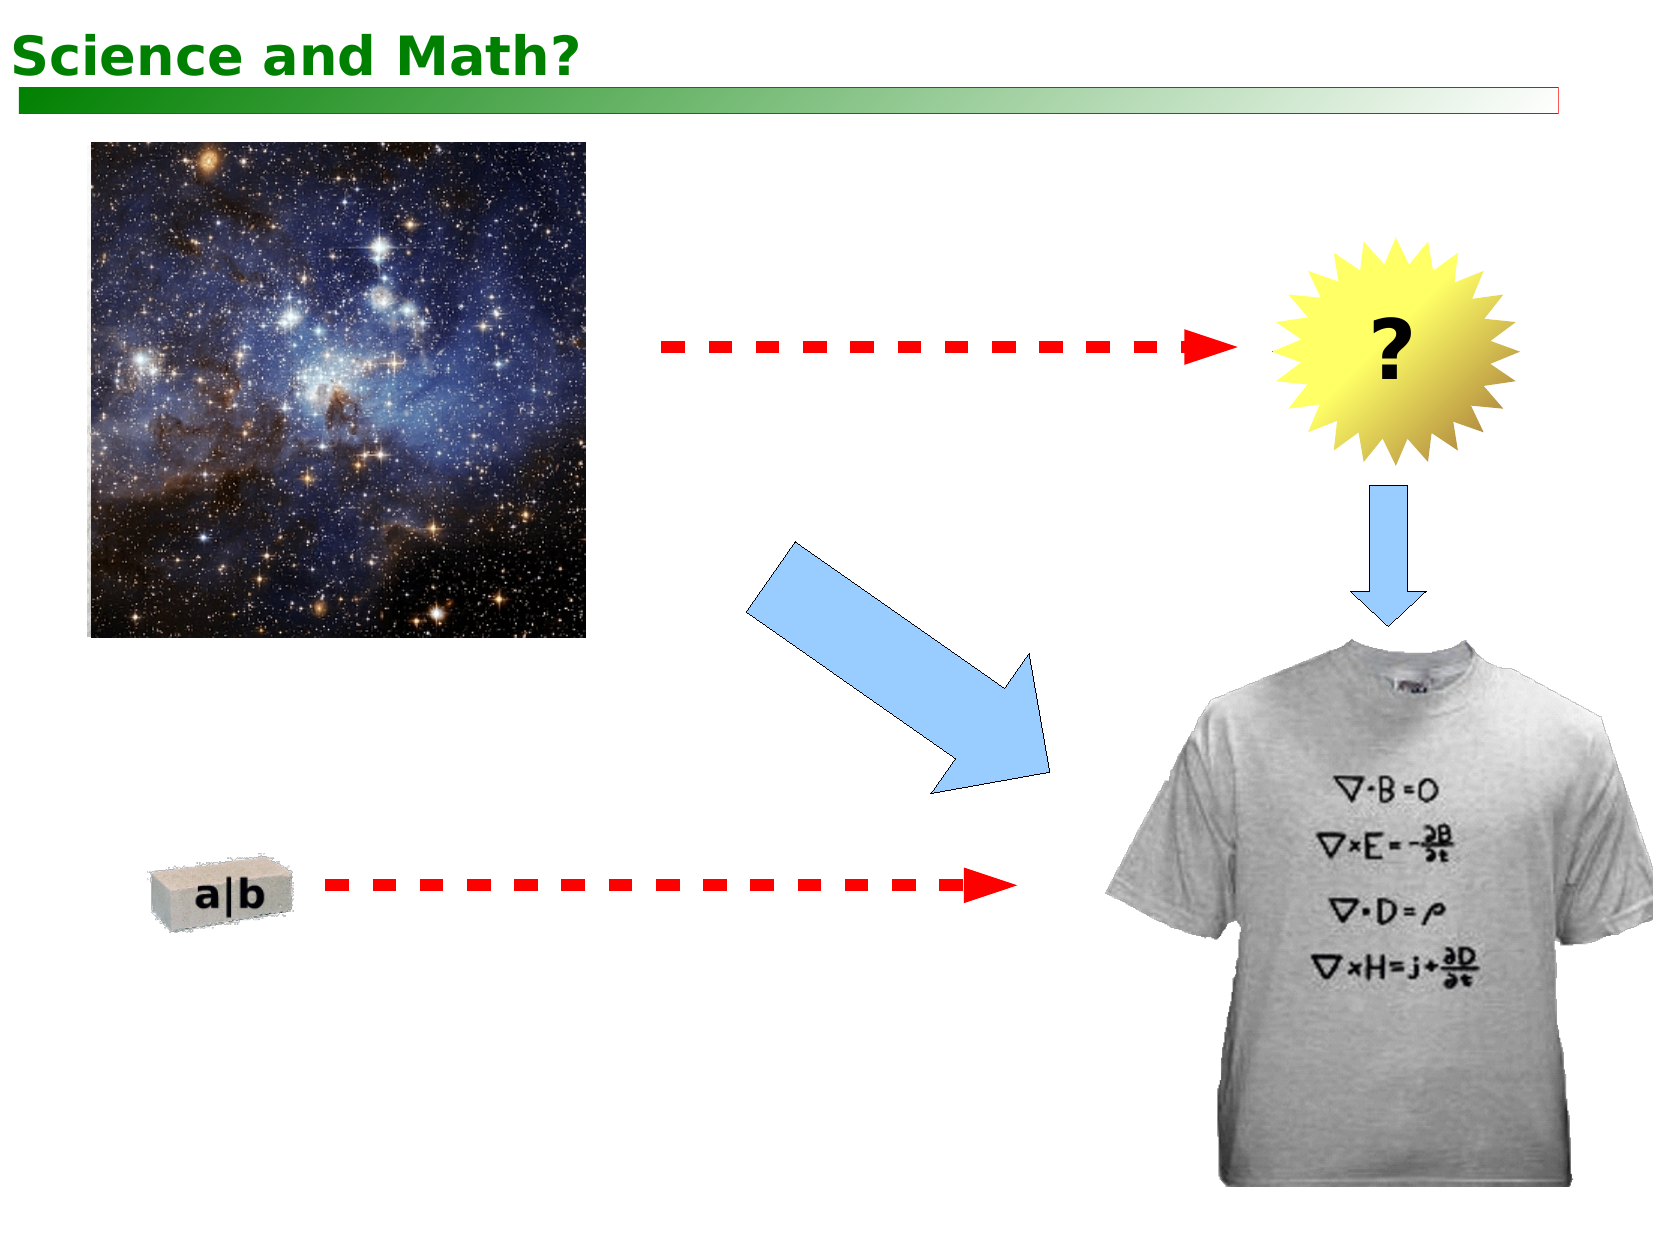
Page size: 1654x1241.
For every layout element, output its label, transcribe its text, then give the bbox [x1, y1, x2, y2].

text_box Science and Math? [0, 18, 613, 112]
text_box ? [1353, 294, 1438, 407]
text_box [1350, 485, 1427, 627]
picture [147, 853, 294, 933]
text_box [746, 541, 1050, 794]
text_box [18, 87, 1559, 114]
picture [87, 142, 586, 638]
text_box [1271, 237, 1521, 466]
picture [1105, 639, 1653, 1187]
